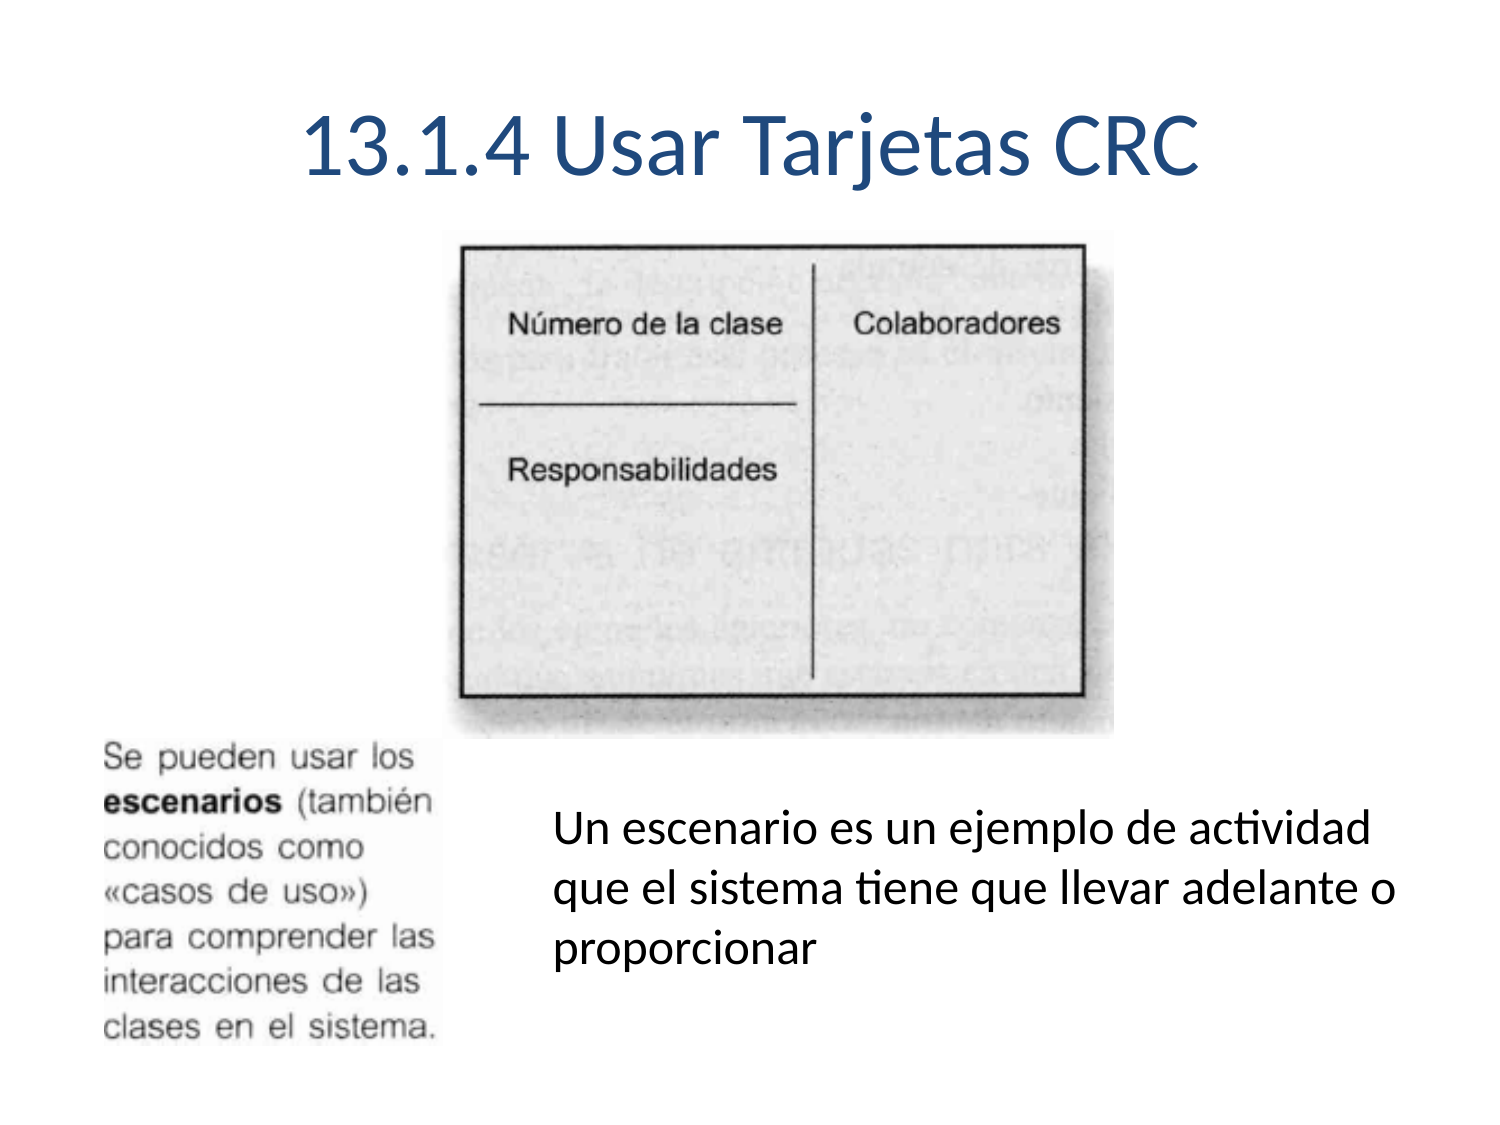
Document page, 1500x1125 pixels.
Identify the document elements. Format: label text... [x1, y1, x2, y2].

picture [104, 230, 1114, 1046]
text_box Un escenario es un ejemplo de actividad que el sistema tiene que llevar adelante o proporcionar [537, 786, 1471, 984]
title 13.1.4 Usar Tarjetas CRC [75, 45, 1426, 233]
